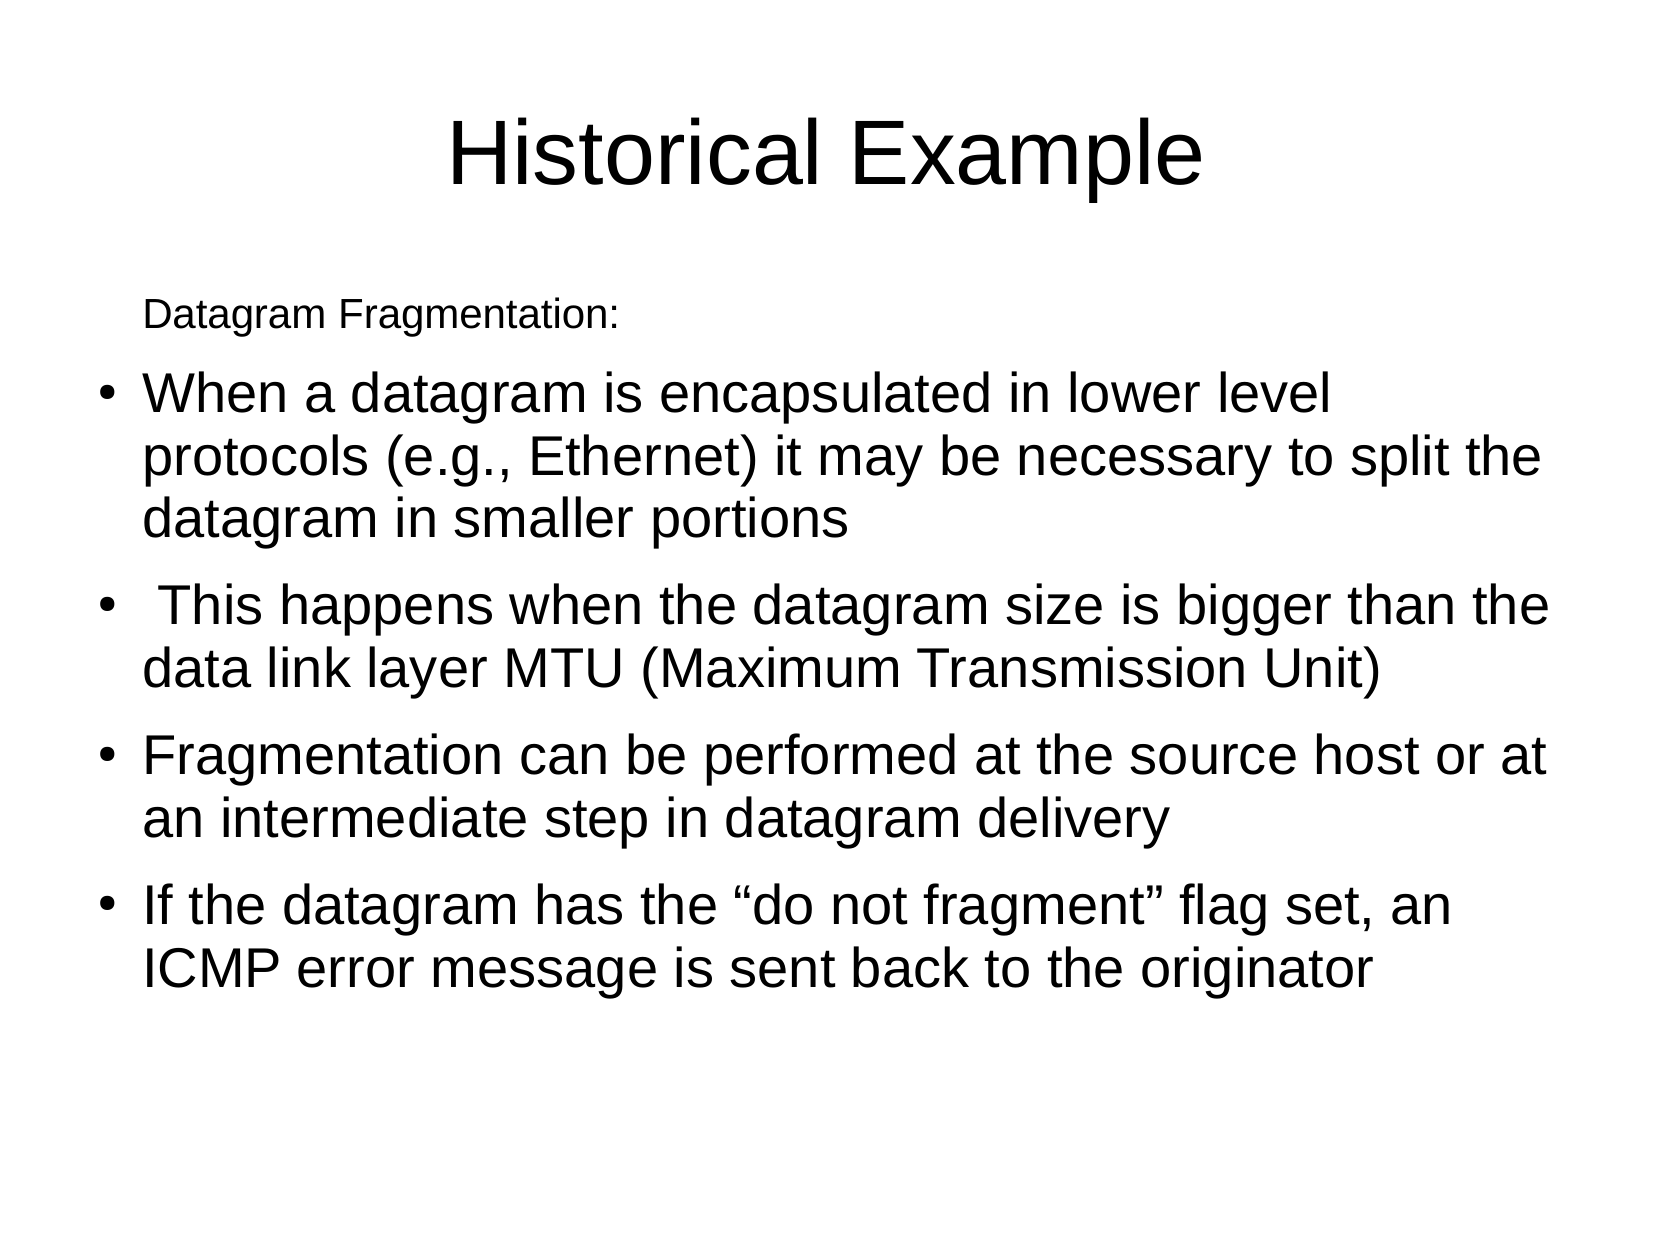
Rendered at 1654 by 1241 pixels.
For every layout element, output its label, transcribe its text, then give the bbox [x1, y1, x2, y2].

title Historical Example [82, 49, 1571, 257]
list Datagram Fragmentation: When a datagram is encapsulated in lower level protocols (e.g., Ethernet) it may be necessary to split the datagram in smaller portions This happens when the datagram size is bigger than the data link layer MTU (Maximum Transmission Unit) Fragmentation can be performed at the source host or at an intermediate step in datagram delivery If the datagram has the “do not fragment” flag set, an ICMP error message is sent back to the originator [82, 290, 1571, 1010]
